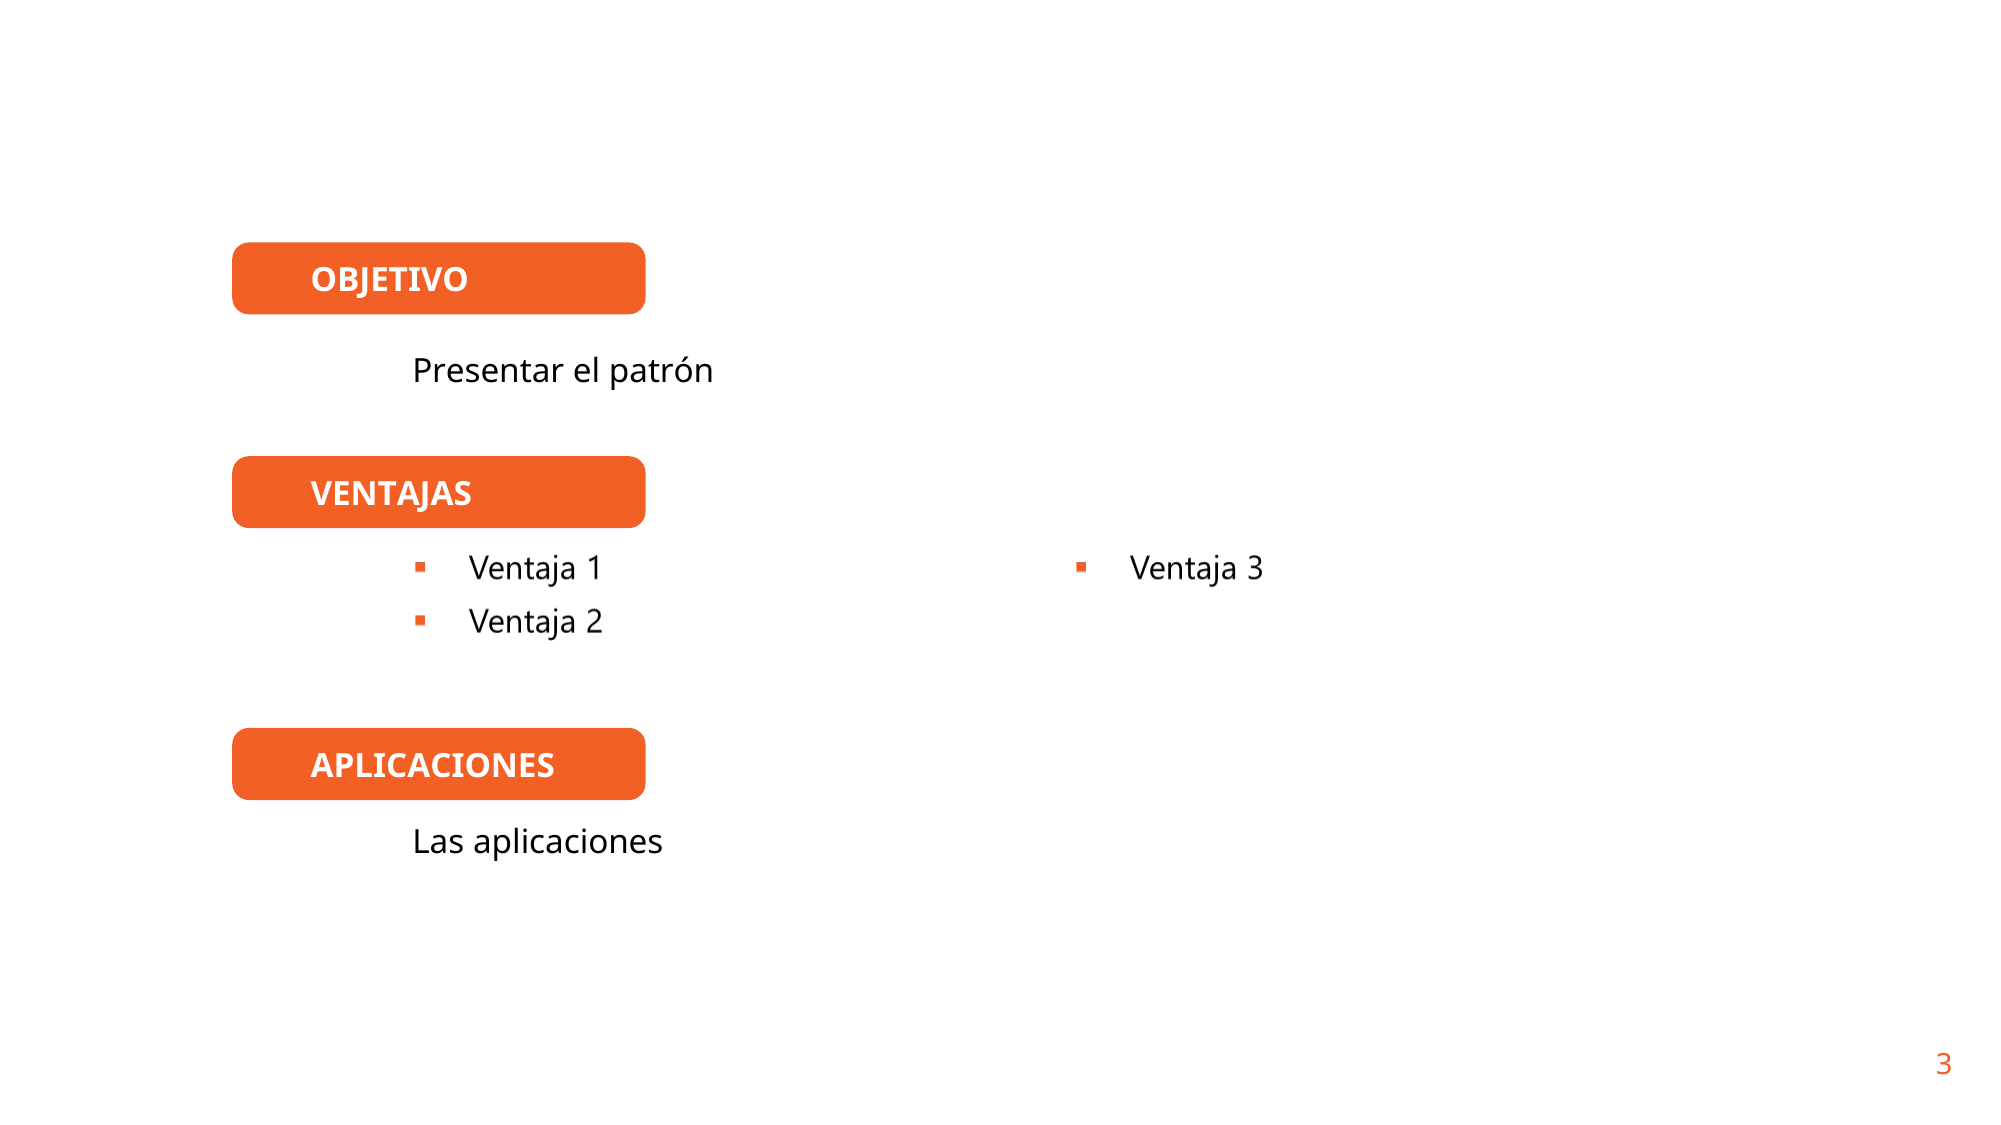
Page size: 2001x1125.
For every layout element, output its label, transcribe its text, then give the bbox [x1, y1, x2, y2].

text_box <number> [1859, 1034, 1968, 1095]
text_box Las aplicaciones [397, 812, 1750, 868]
text_box APLICACIONES [232, 727, 646, 801]
text_box VENTAJAS [232, 456, 646, 529]
text_box OBJETIVO [232, 242, 646, 315]
picture [394, 535, 1749, 661]
text_box Presentar el patrón [397, 341, 1750, 398]
